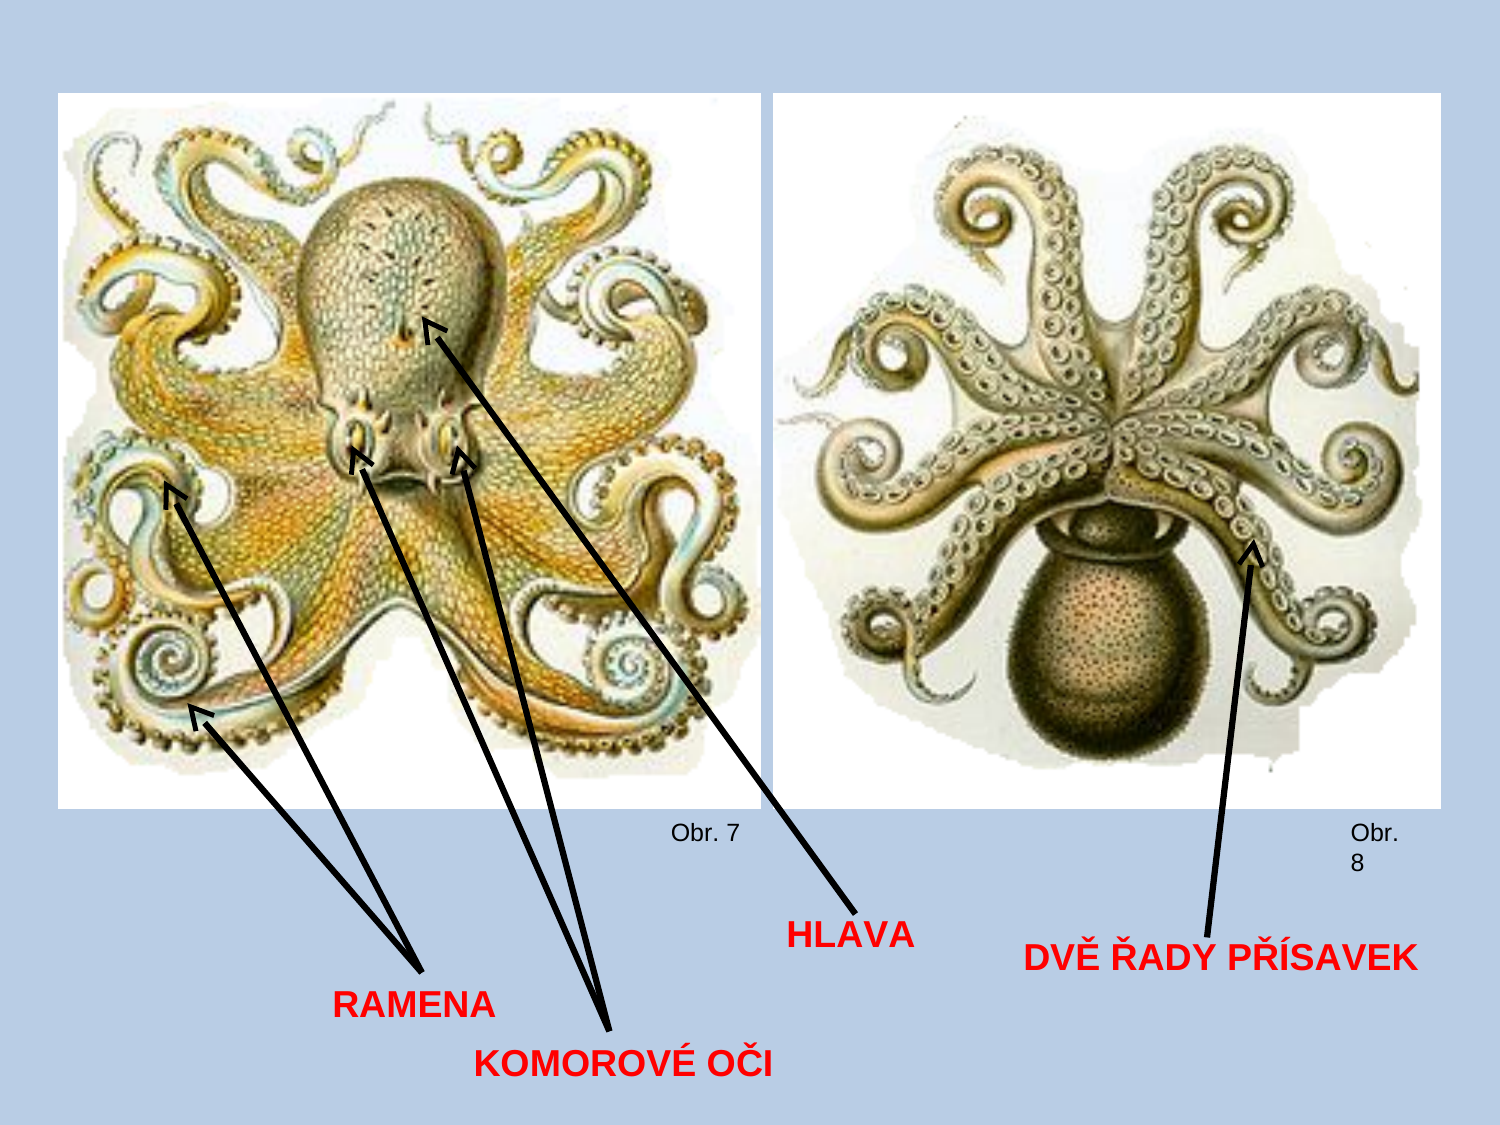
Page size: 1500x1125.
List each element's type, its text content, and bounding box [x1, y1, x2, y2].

text_box Obr. 8 [1335, 808, 1436, 884]
picture [58, 93, 761, 809]
text_box KOMOROVÉ OČI [458, 1031, 789, 1092]
text_box RAMENA [317, 972, 512, 1034]
text_box DVĚ ŘADY PŘÍSAVEK [1008, 925, 1434, 987]
text_box HLAVA [771, 902, 931, 963]
picture [773, 93, 1441, 809]
text_box Obr. 7 [656, 808, 756, 854]
